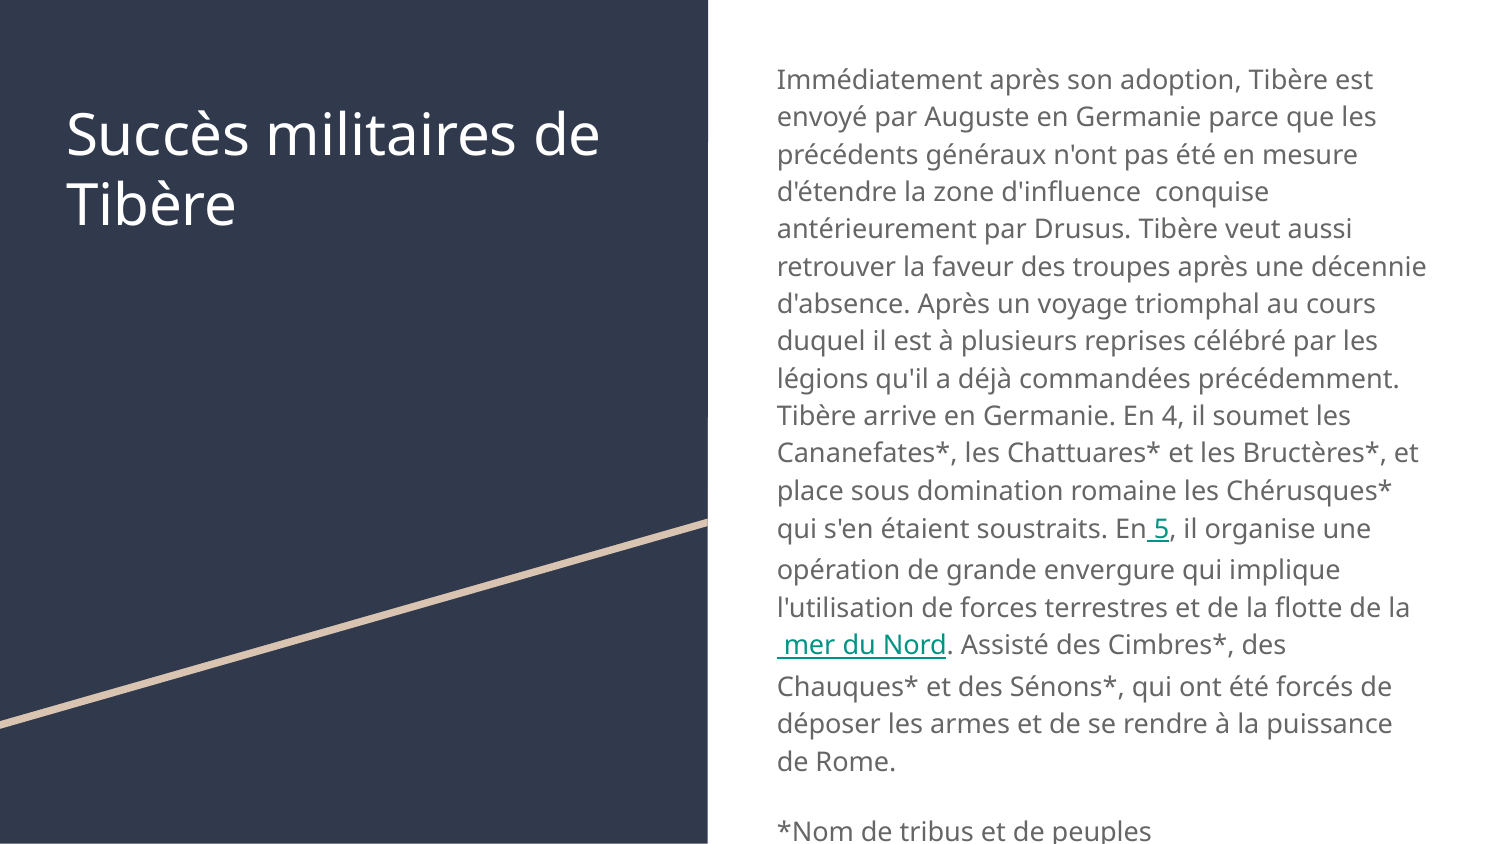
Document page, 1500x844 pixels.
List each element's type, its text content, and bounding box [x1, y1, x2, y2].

title Succès militaires de Tibère [51, 82, 660, 494]
list Immédiatement après son adoption, Tibère est envoyé par Auguste en Germanie parce que les précédents généraux n'ont pas été en mesure d'étendre la zone d'influence conquise antérieurement par Drusus. Tibère veut aussi retrouver la faveur des troupes après une décennie d'absence. Après un voyage triomphal au cours duquel il est à plusieurs reprises célébré par les légions qu'il a déjà commandées précédemment. Tibère arrive en Germanie. En 4, il soumet les Cananefates*, les Chattuares* et les Bructères*, et place sous domination romaine les Chérusques* qui s'en étaient soustraits. En 5, il organise une opération de grande envergure qui implique l'utilisation de forces terrestres et de la flotte de la mer du Nord. Assisté des Cimbres*, des Chauques* et des Sénons*, qui ont été forcés de déposer les armes et de se rendre à la puissance de Rome. *Nom de tribus et de peuples [761, 42, 1446, 715]
